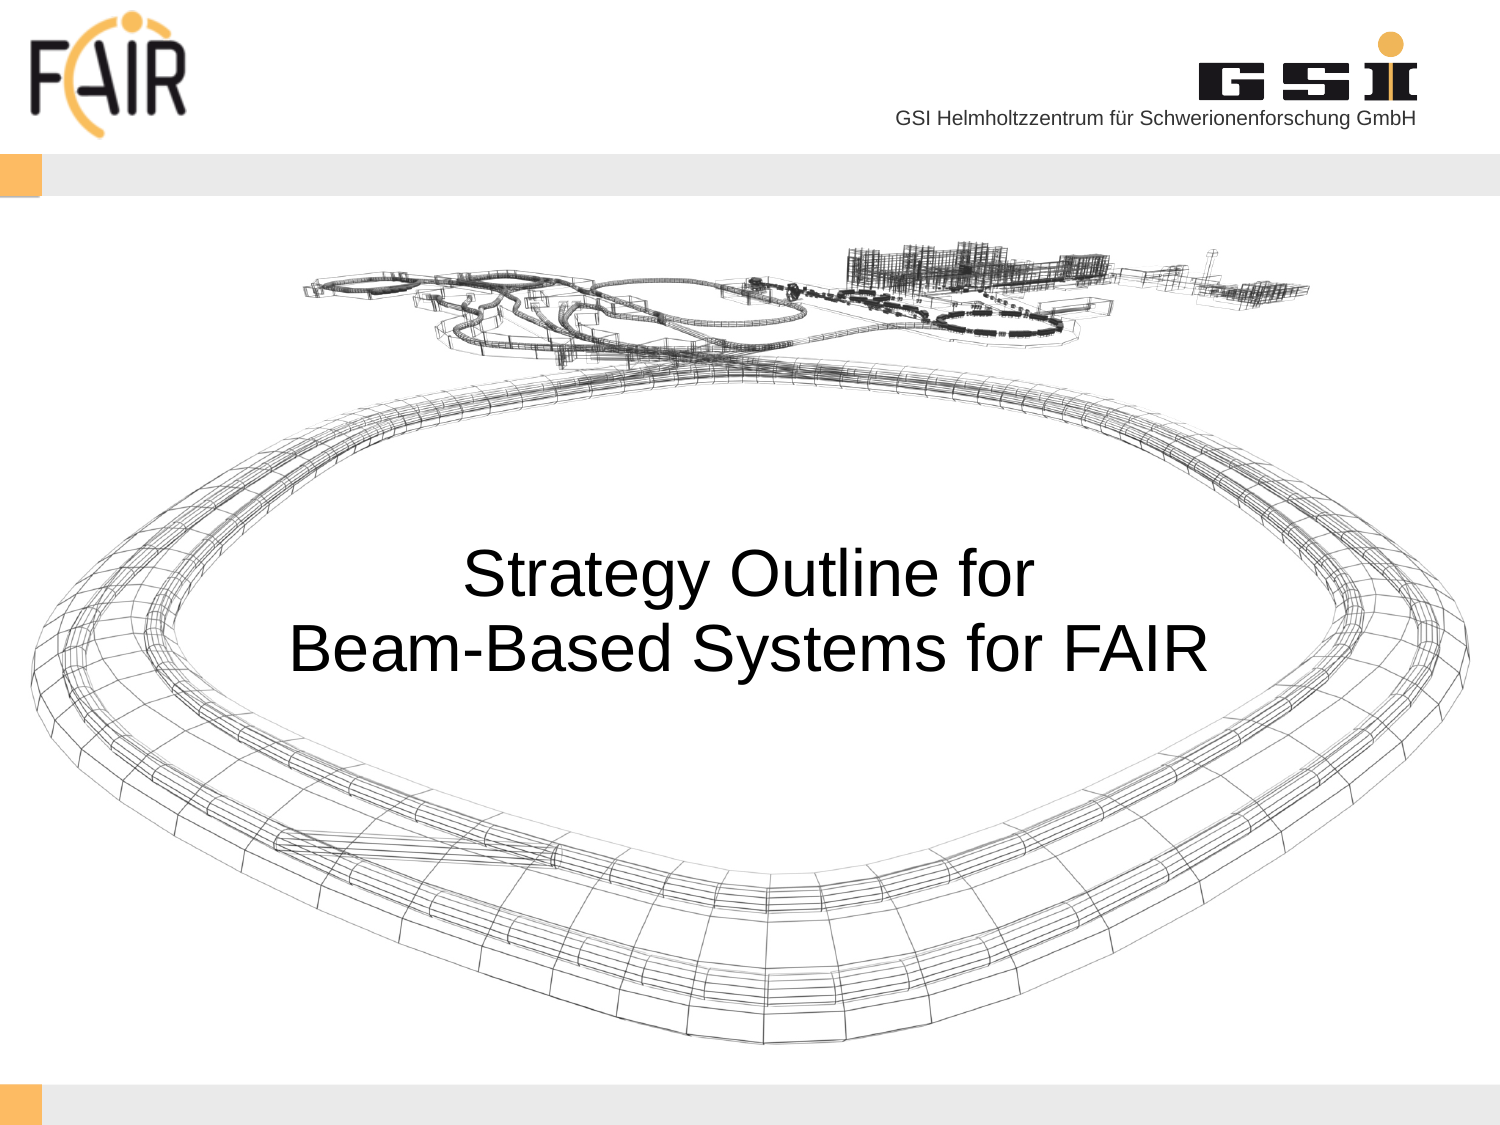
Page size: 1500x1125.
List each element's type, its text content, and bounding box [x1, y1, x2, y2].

picture [18, 232, 1483, 1062]
picture [1197, 29, 1419, 103]
picture [30, 9, 187, 141]
subtitle Strategy Outline for Beam-Based Systems for FAIR [75, 243, 1425, 1052]
